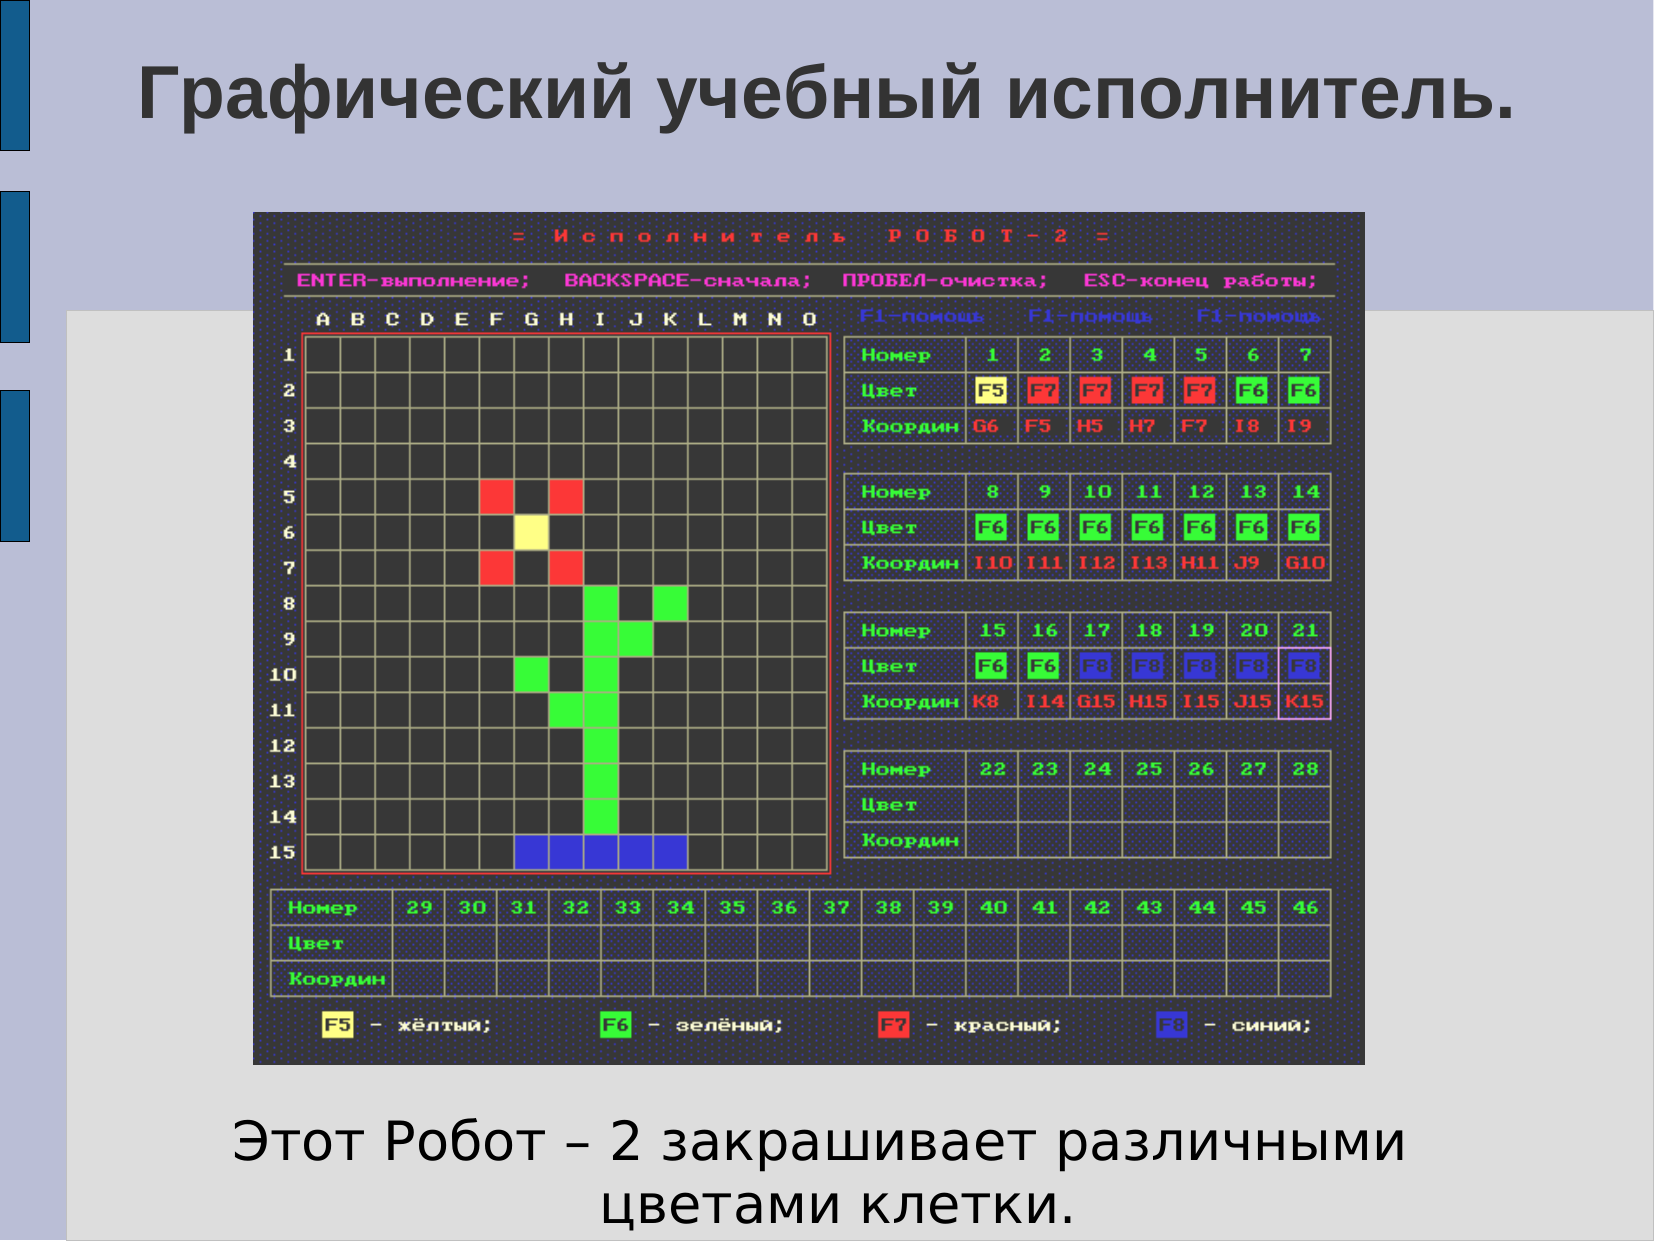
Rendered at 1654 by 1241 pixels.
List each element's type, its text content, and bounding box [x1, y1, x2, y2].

list Этот Робот – 2 закрашивает различными цветами клетки. [153, 1110, 1453, 1237]
picture [253, 212, 1365, 1065]
title Графический учебный исполнитель. [82, 5, 1571, 180]
